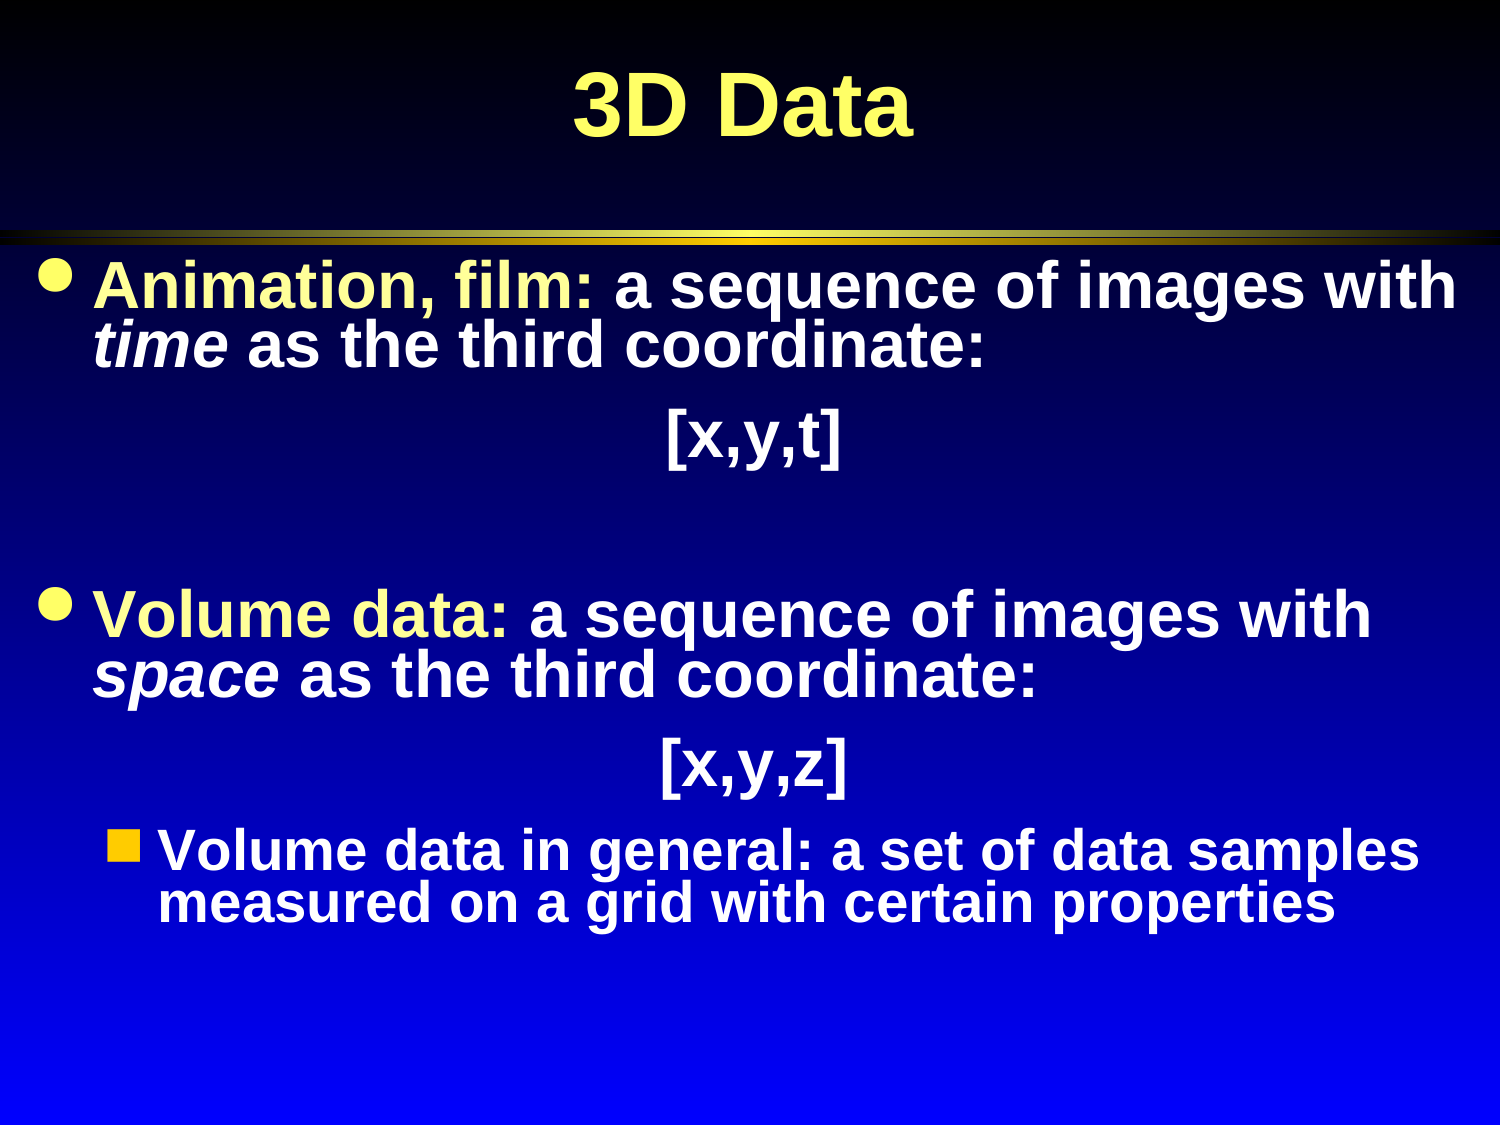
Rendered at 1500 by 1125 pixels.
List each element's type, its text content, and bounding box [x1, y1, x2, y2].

title 3D Data [99, 0, 1388, 226]
list Animation, film: a sequence of images with time as the third coordinate: [x,y,t] Volume data: a sequence of images with space as the third coordinate: [x,y,z] Volume data in general: a set of data samples measured on a grid with certain properties [36, 260, 1473, 1023]
